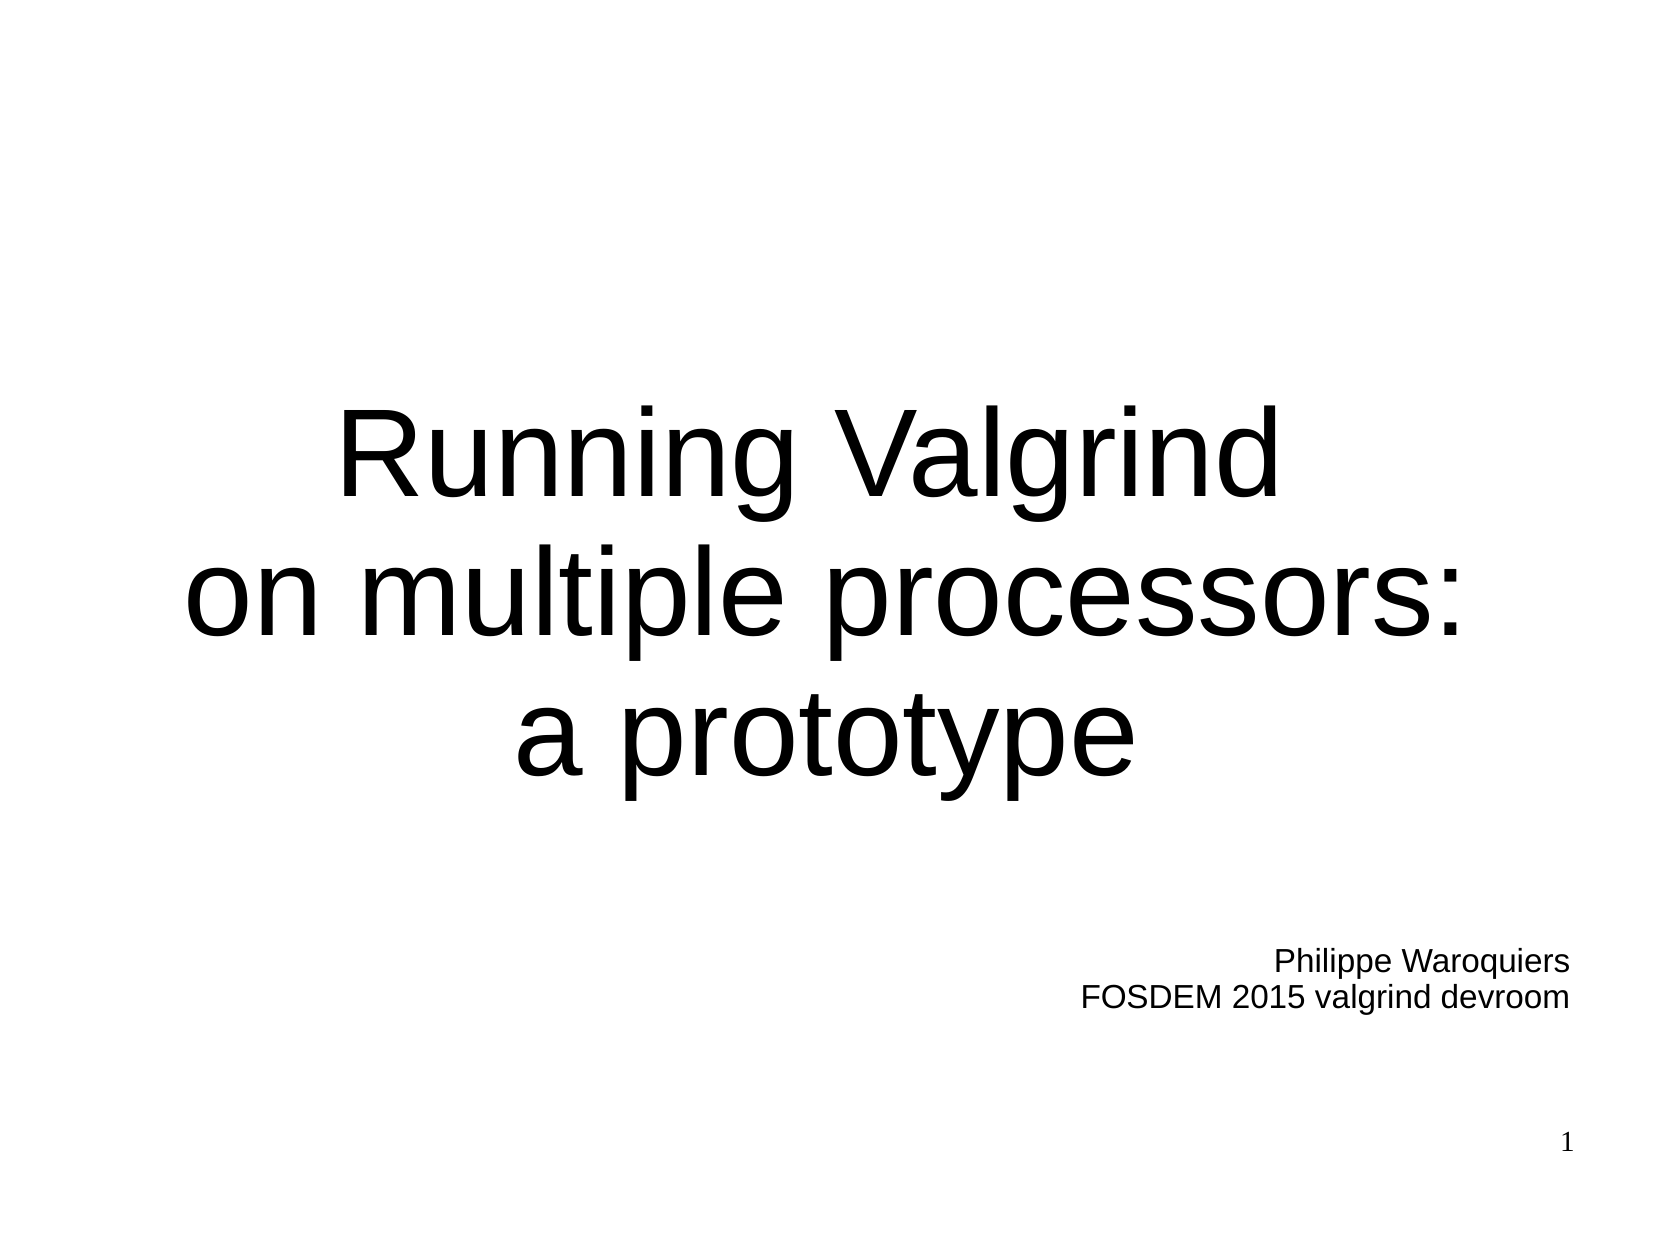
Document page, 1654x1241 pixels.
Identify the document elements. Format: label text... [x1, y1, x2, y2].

subtitle Running Valgrind on multiple processors: a prototype Philippe Waroquiers FOSDEM 2015 valgrind devroom [82, 297, 1571, 1102]
